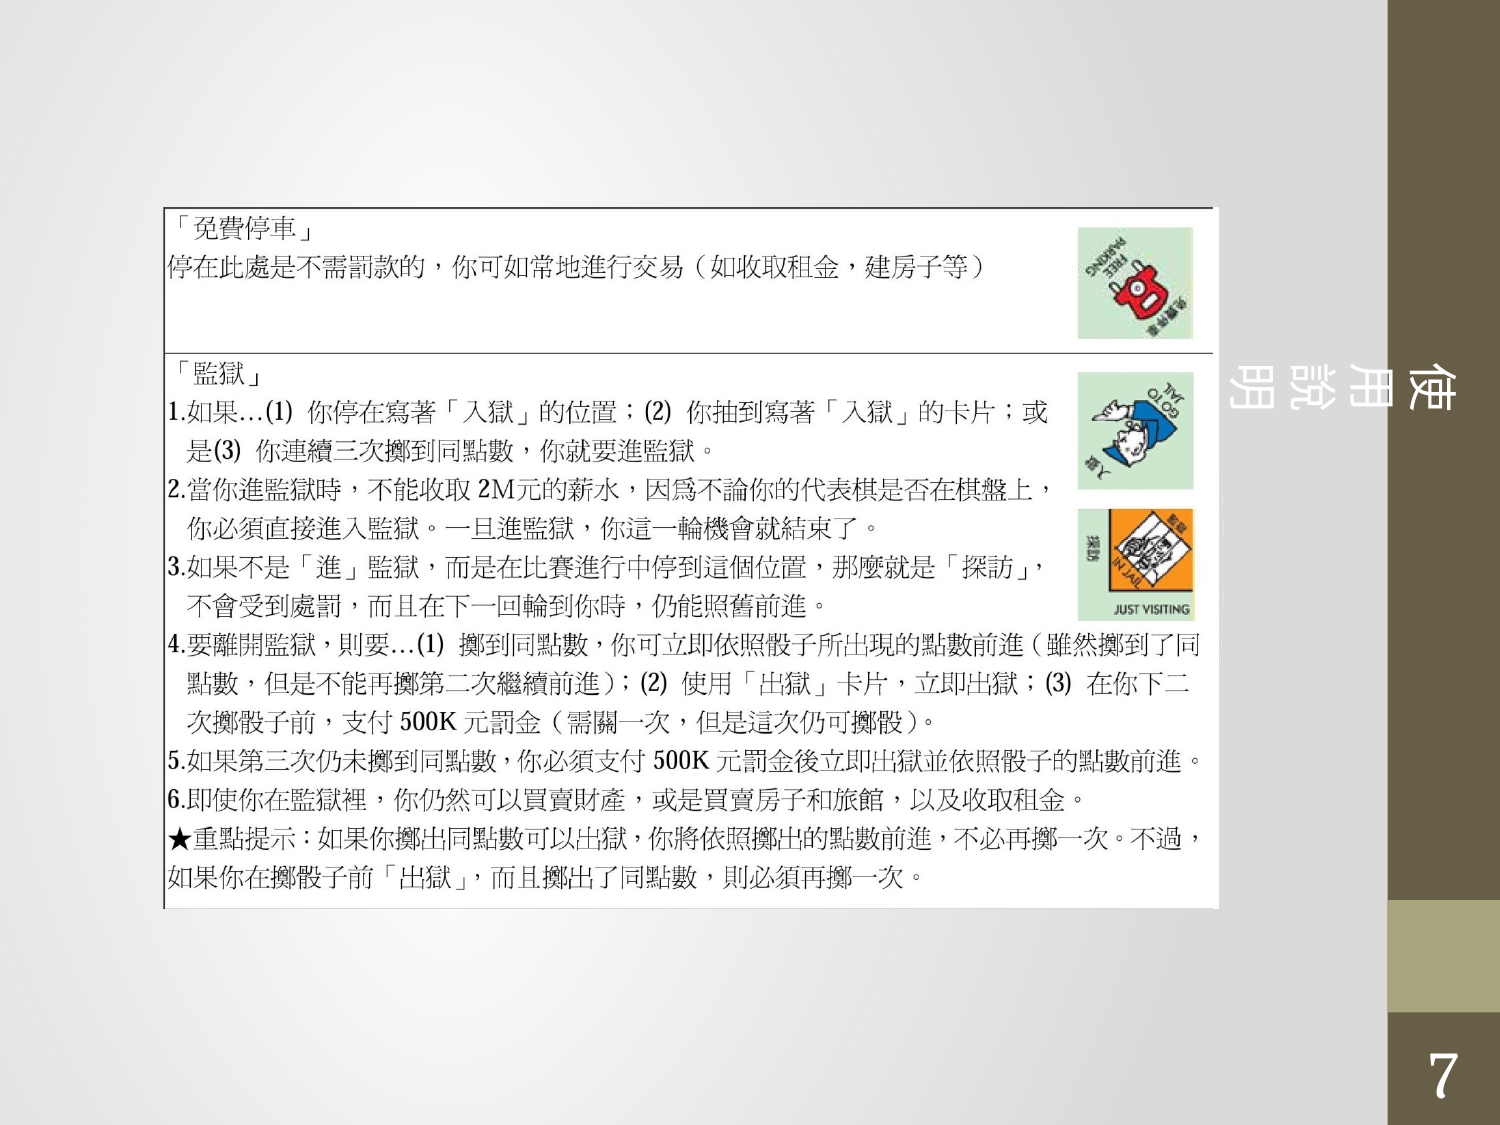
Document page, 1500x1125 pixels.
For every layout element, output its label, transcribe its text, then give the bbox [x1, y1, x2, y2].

picture [163, 207, 1219, 909]
text_box 7 [1387, 1023, 1500, 1119]
text_box 地產大亨 使用說明 [1392, 0, 1484, 787]
